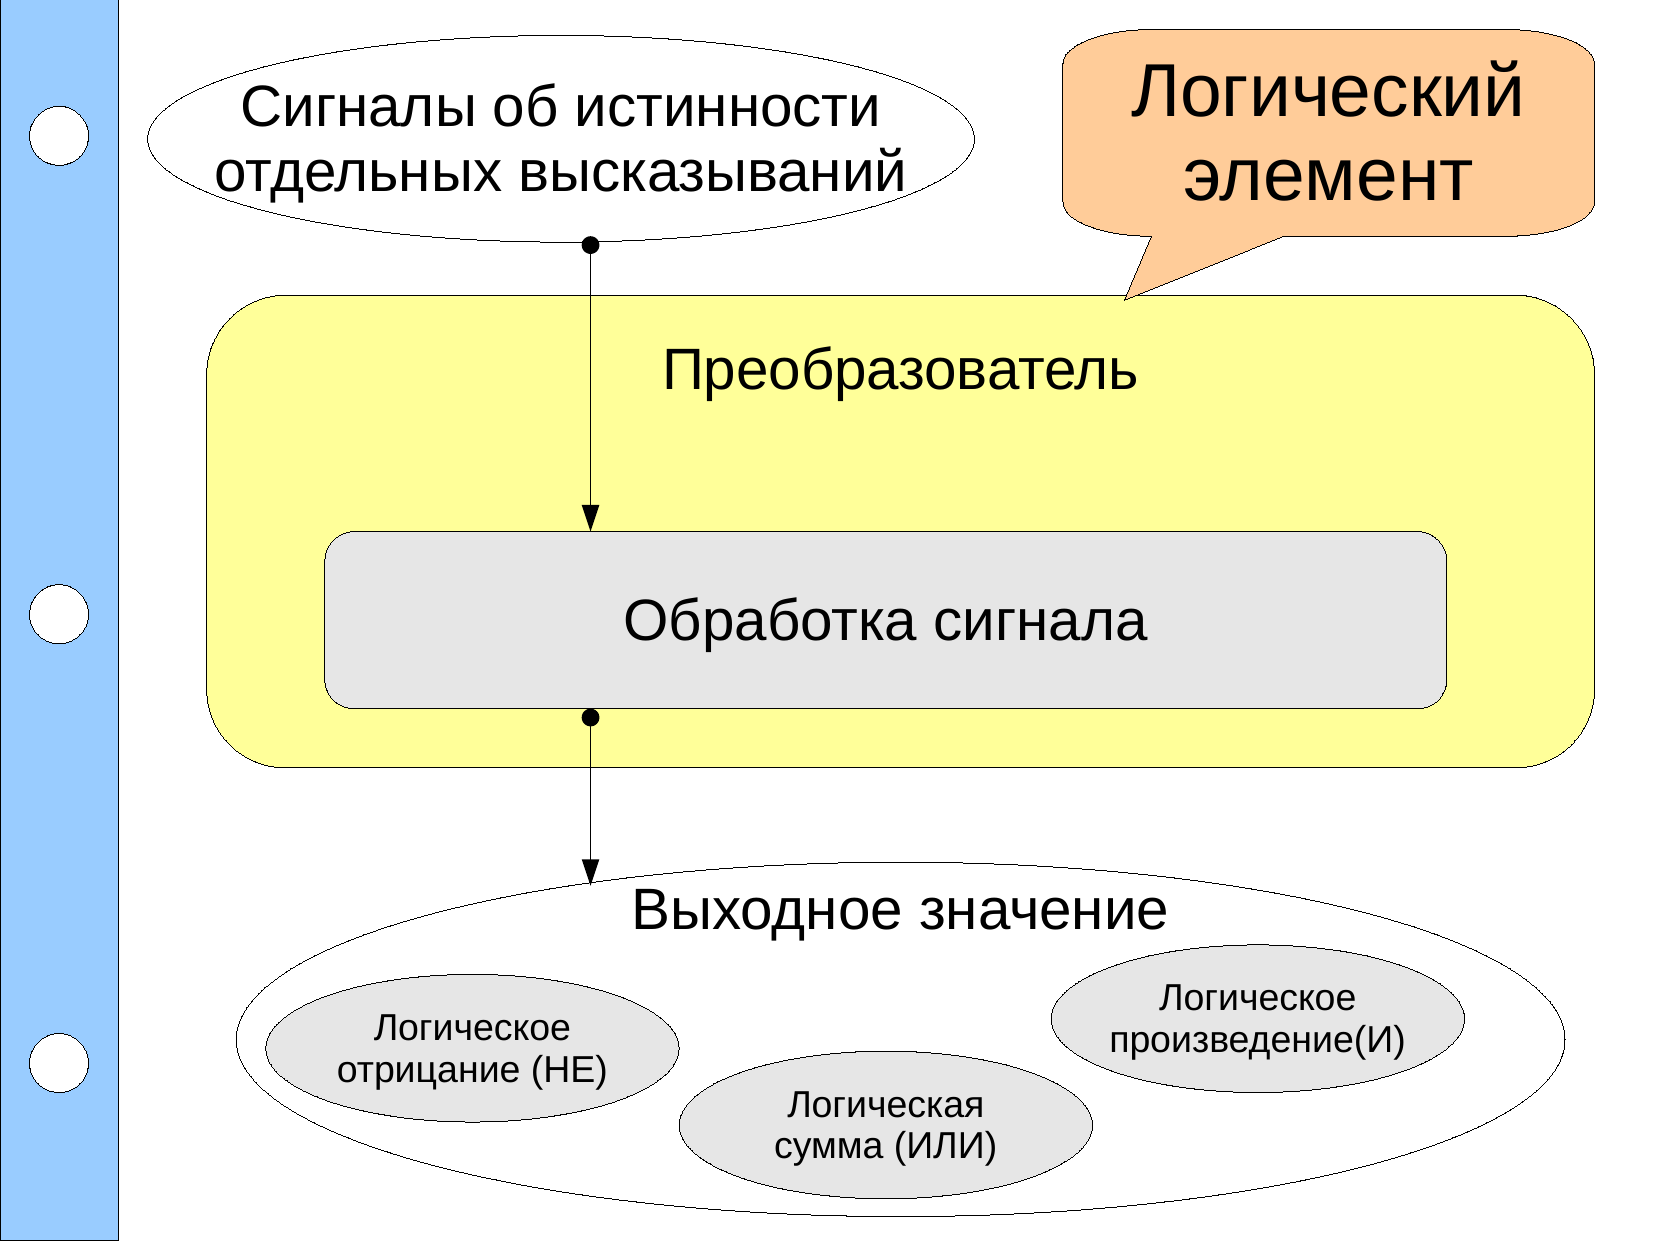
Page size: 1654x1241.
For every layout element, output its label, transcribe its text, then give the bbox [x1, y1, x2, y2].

text_box Преобразователь [591, 295, 1595, 768]
text_box Преобразователь [206, 295, 590, 768]
text_box Логическое отрицание (НЕ) [265, 974, 680, 1123]
text_box [0, 0, 119, 1241]
text_box Логический элемент [1062, 29, 1595, 301]
text_box Логическая сумма (ИЛИ) [679, 1051, 1093, 1199]
text_box Сигналы об истинности отдельных высказываний [147, 35, 975, 243]
text_box Логическое произведение(И) [1051, 944, 1465, 1093]
text_box Обработка сигнала [324, 531, 1447, 709]
text_box Выходное значение [236, 862, 1566, 1217]
